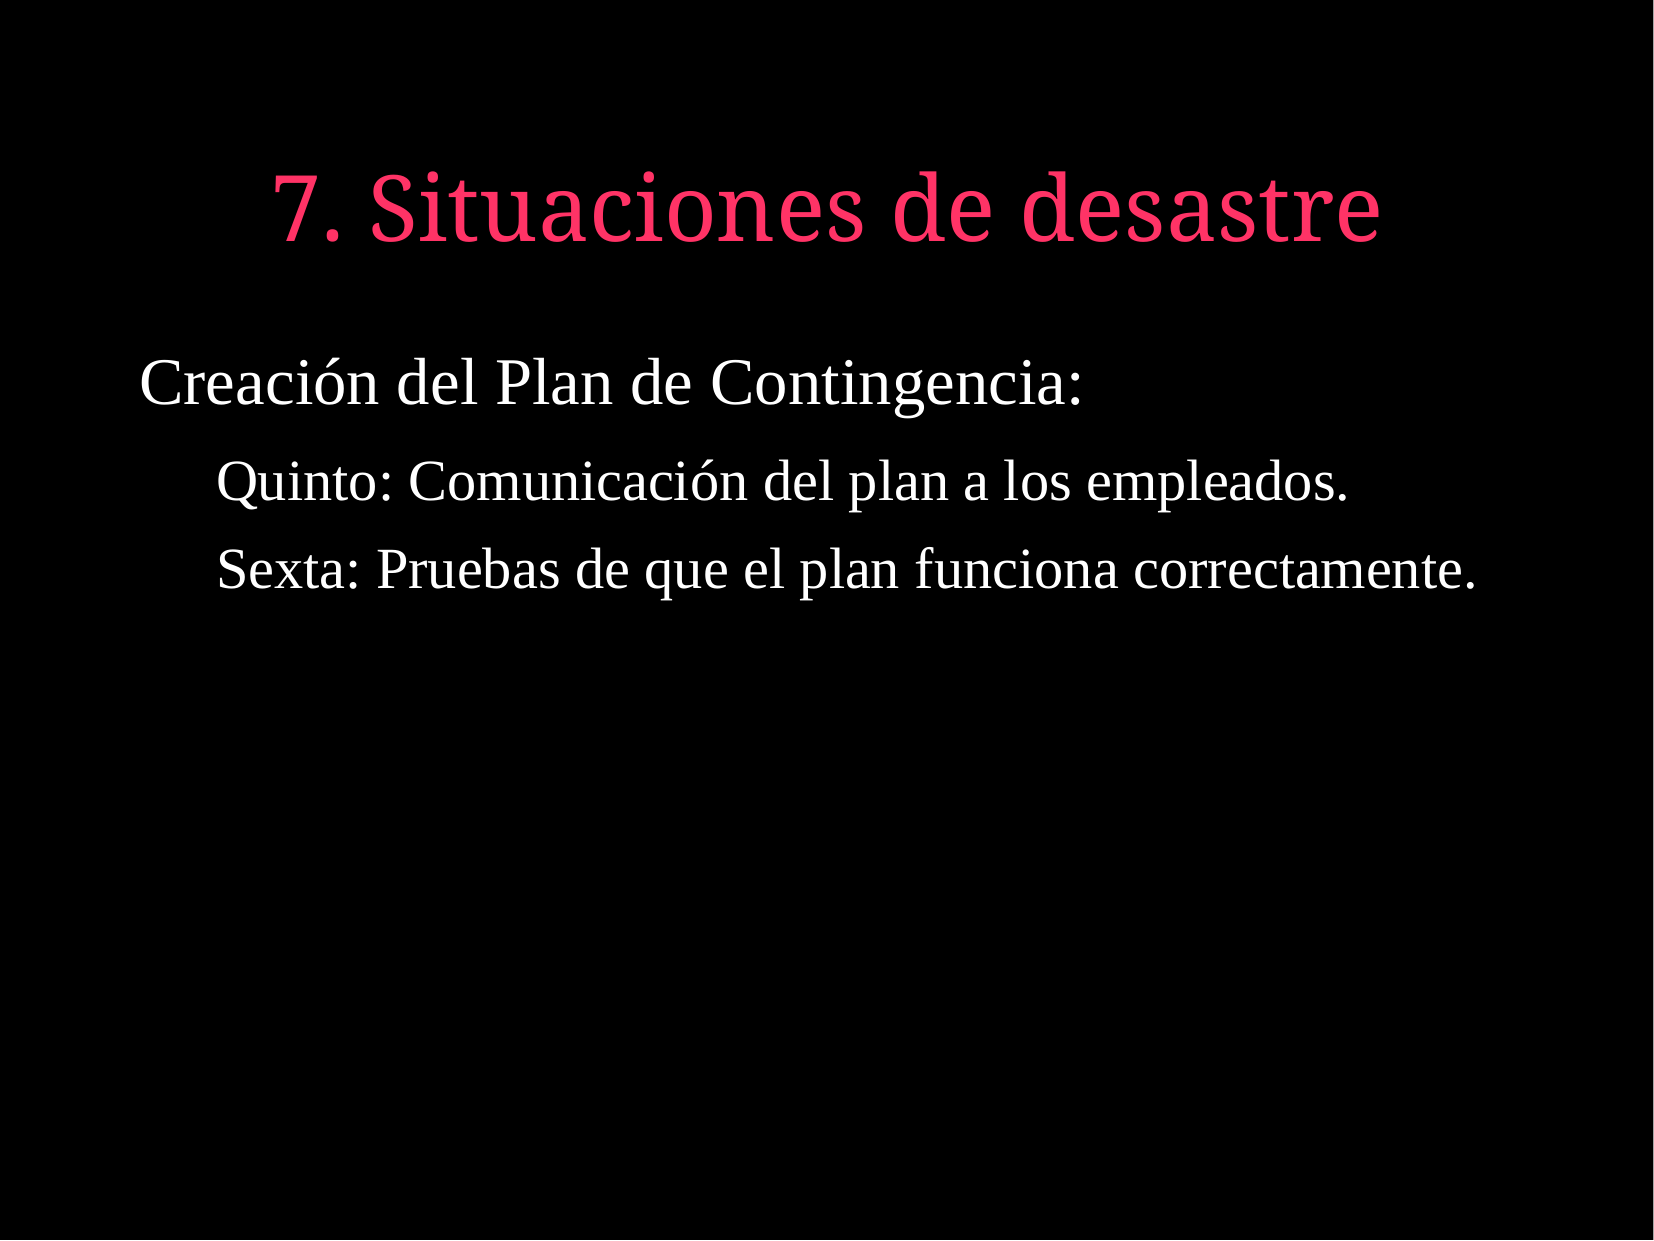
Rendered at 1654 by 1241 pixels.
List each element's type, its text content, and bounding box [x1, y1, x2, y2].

title 7. Situaciones de desastre [121, 102, 1534, 311]
list Creación del Plan de Contingencia: Quinto: Comunicación del plan a los empleados. Sexta: Pruebas de que el plan funciona correctamente. [121, 344, 1534, 1127]
